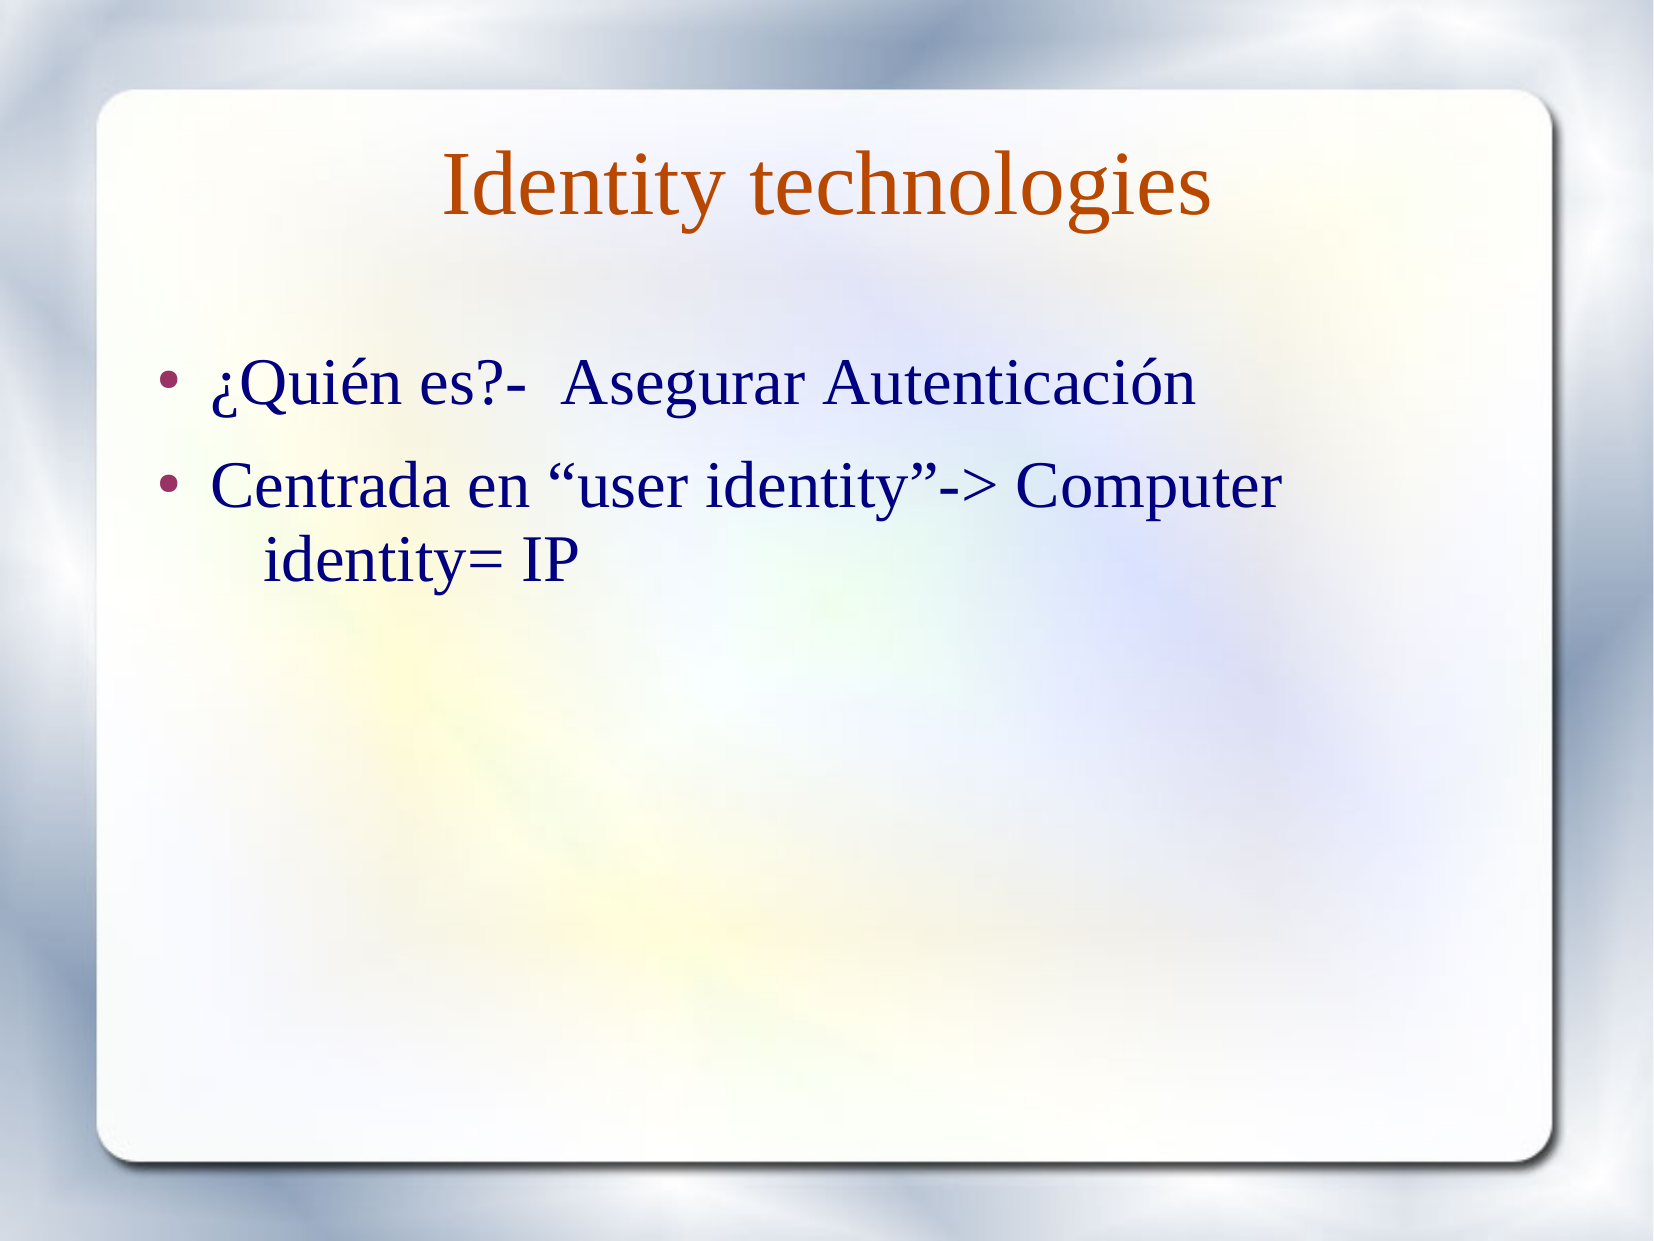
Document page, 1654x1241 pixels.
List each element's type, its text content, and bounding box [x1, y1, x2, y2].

picture [0, 0, 1654, 1241]
title Identity technologies [121, 132, 1534, 235]
list ¿Quién es?- Asegurar Autenticación Centrada en “user identity”-> Computer identity= IP [121, 344, 1534, 1149]
